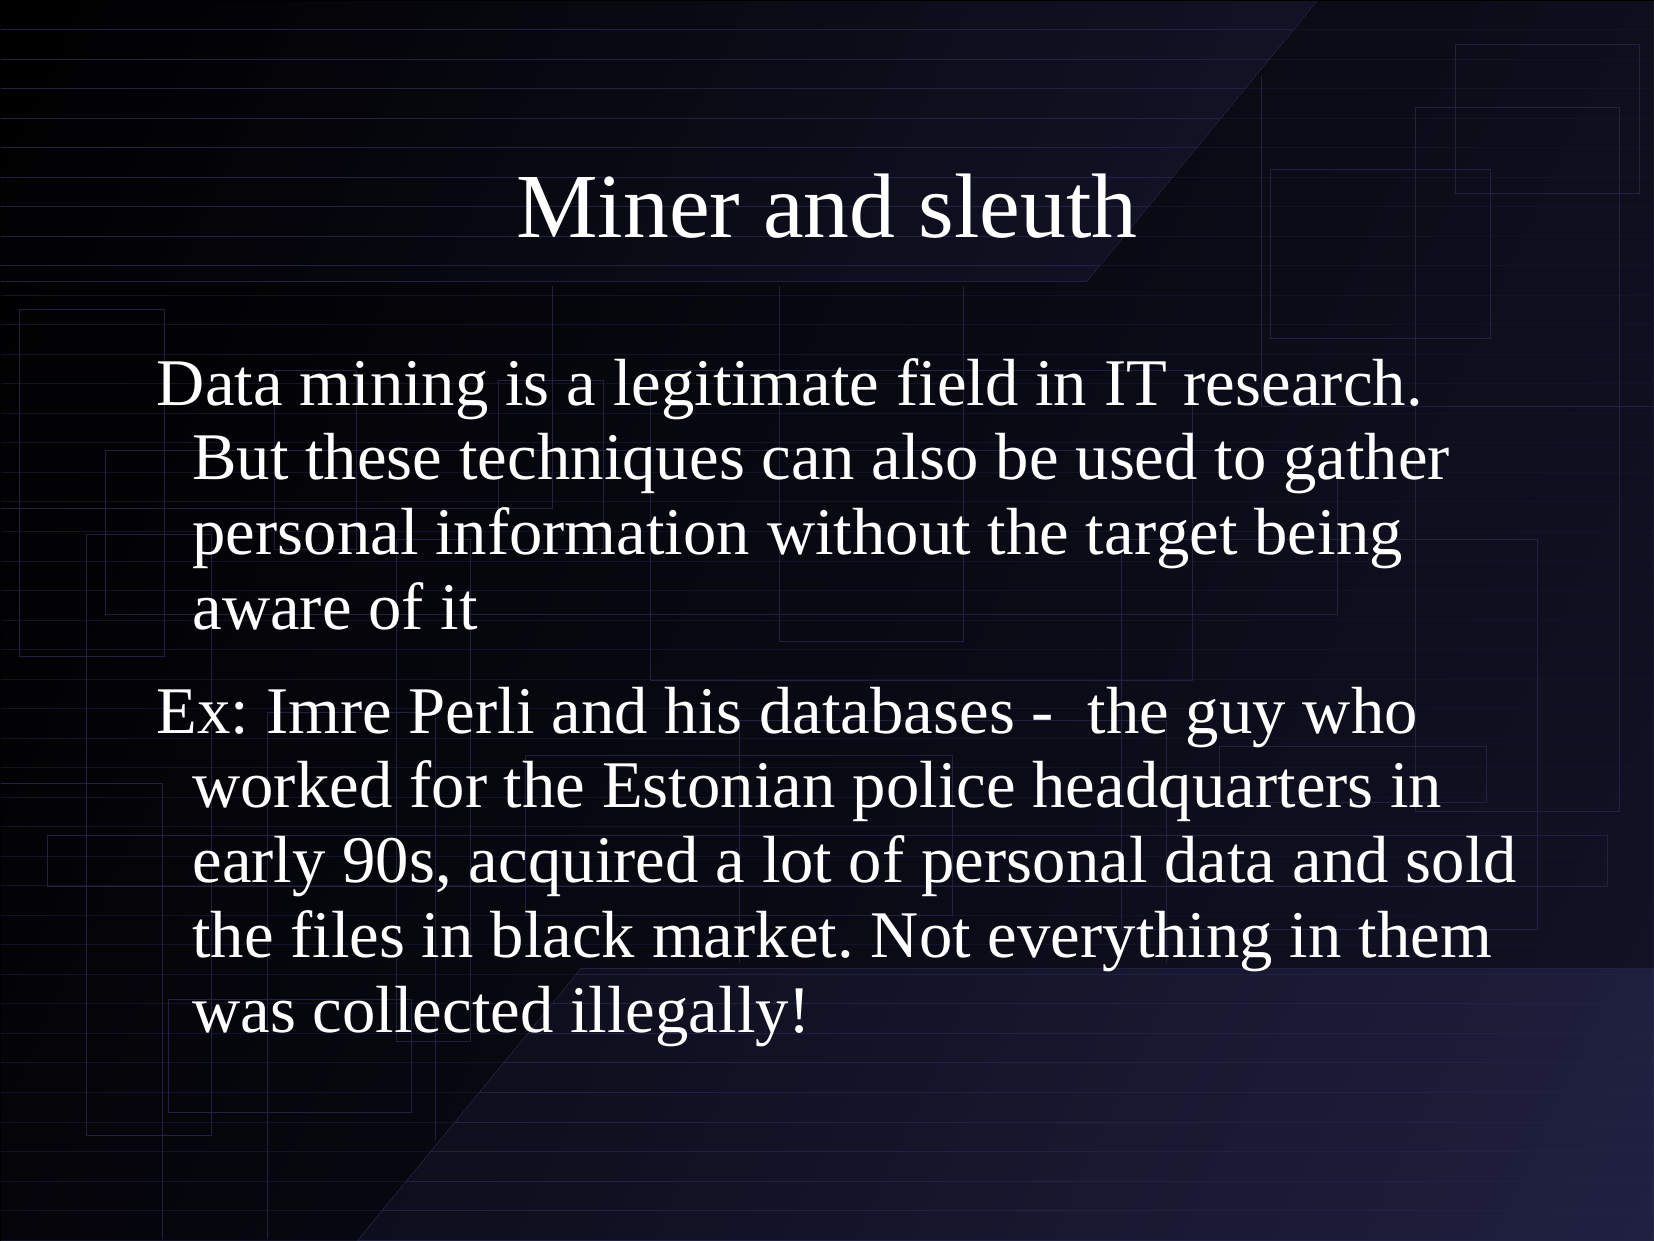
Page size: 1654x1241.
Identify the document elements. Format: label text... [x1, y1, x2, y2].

list Data mining is a legitimate field in IT research. But these techniques can also be used to gather personal information without the target being aware of it Ex: Imre Perli and his databases - the guy who worked for the Estonian police headquarters in early 90s, acquired a lot of personal data and sold the files in black market. Not everything in them was collected illegally! [121, 344, 1534, 1127]
title Miner and sleuth [121, 102, 1534, 311]
